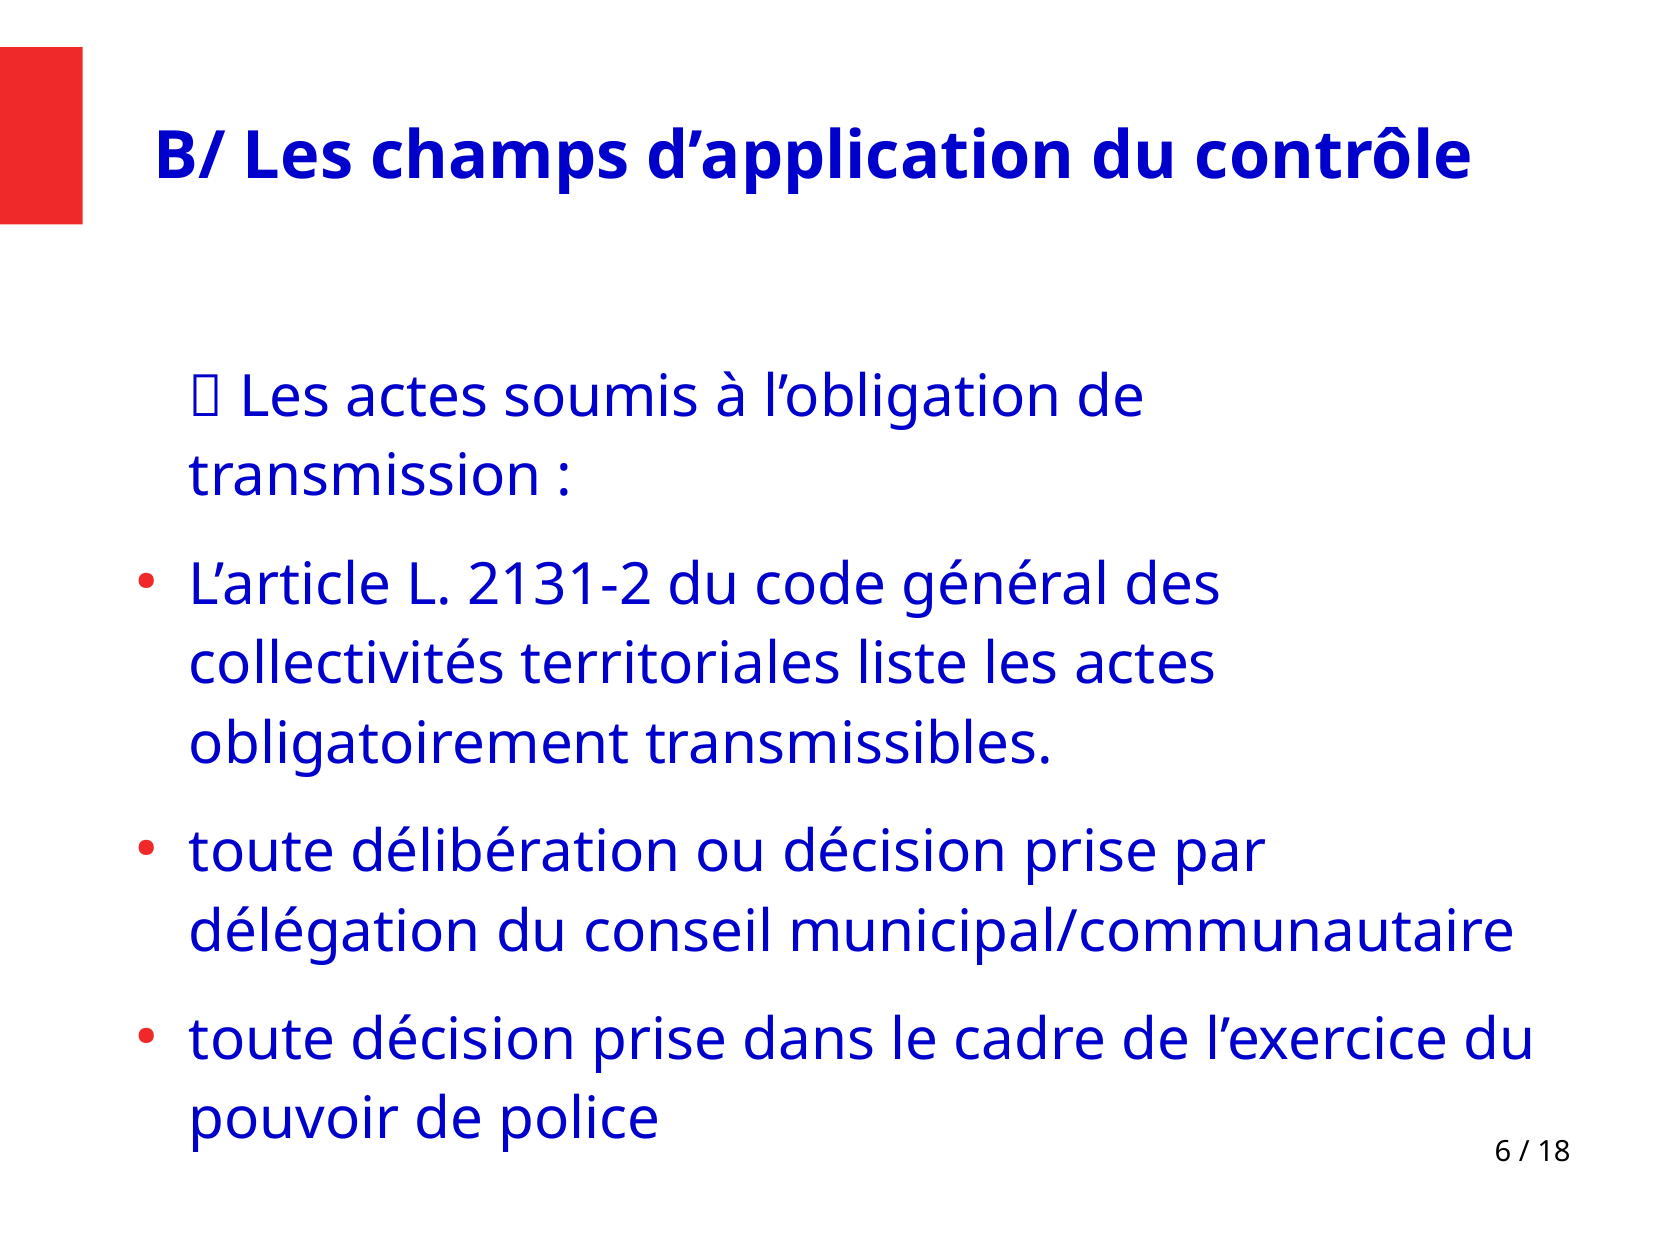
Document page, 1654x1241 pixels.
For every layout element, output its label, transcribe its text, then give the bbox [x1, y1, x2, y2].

list  Les actes soumis à l’obligation de transmission : L’article L. 2131-2 du code général des collectivités territoriales liste les actes obligatoirement transmissibles. toute délibération ou décision prise par délégation du conseil municipal/communautaire toute décision prise dans le cadre de l’exercice du pouvoir de police [118, 354, 1536, 1074]
title B/ Les champs d’application du contrôle [118, 23, 1571, 283]
